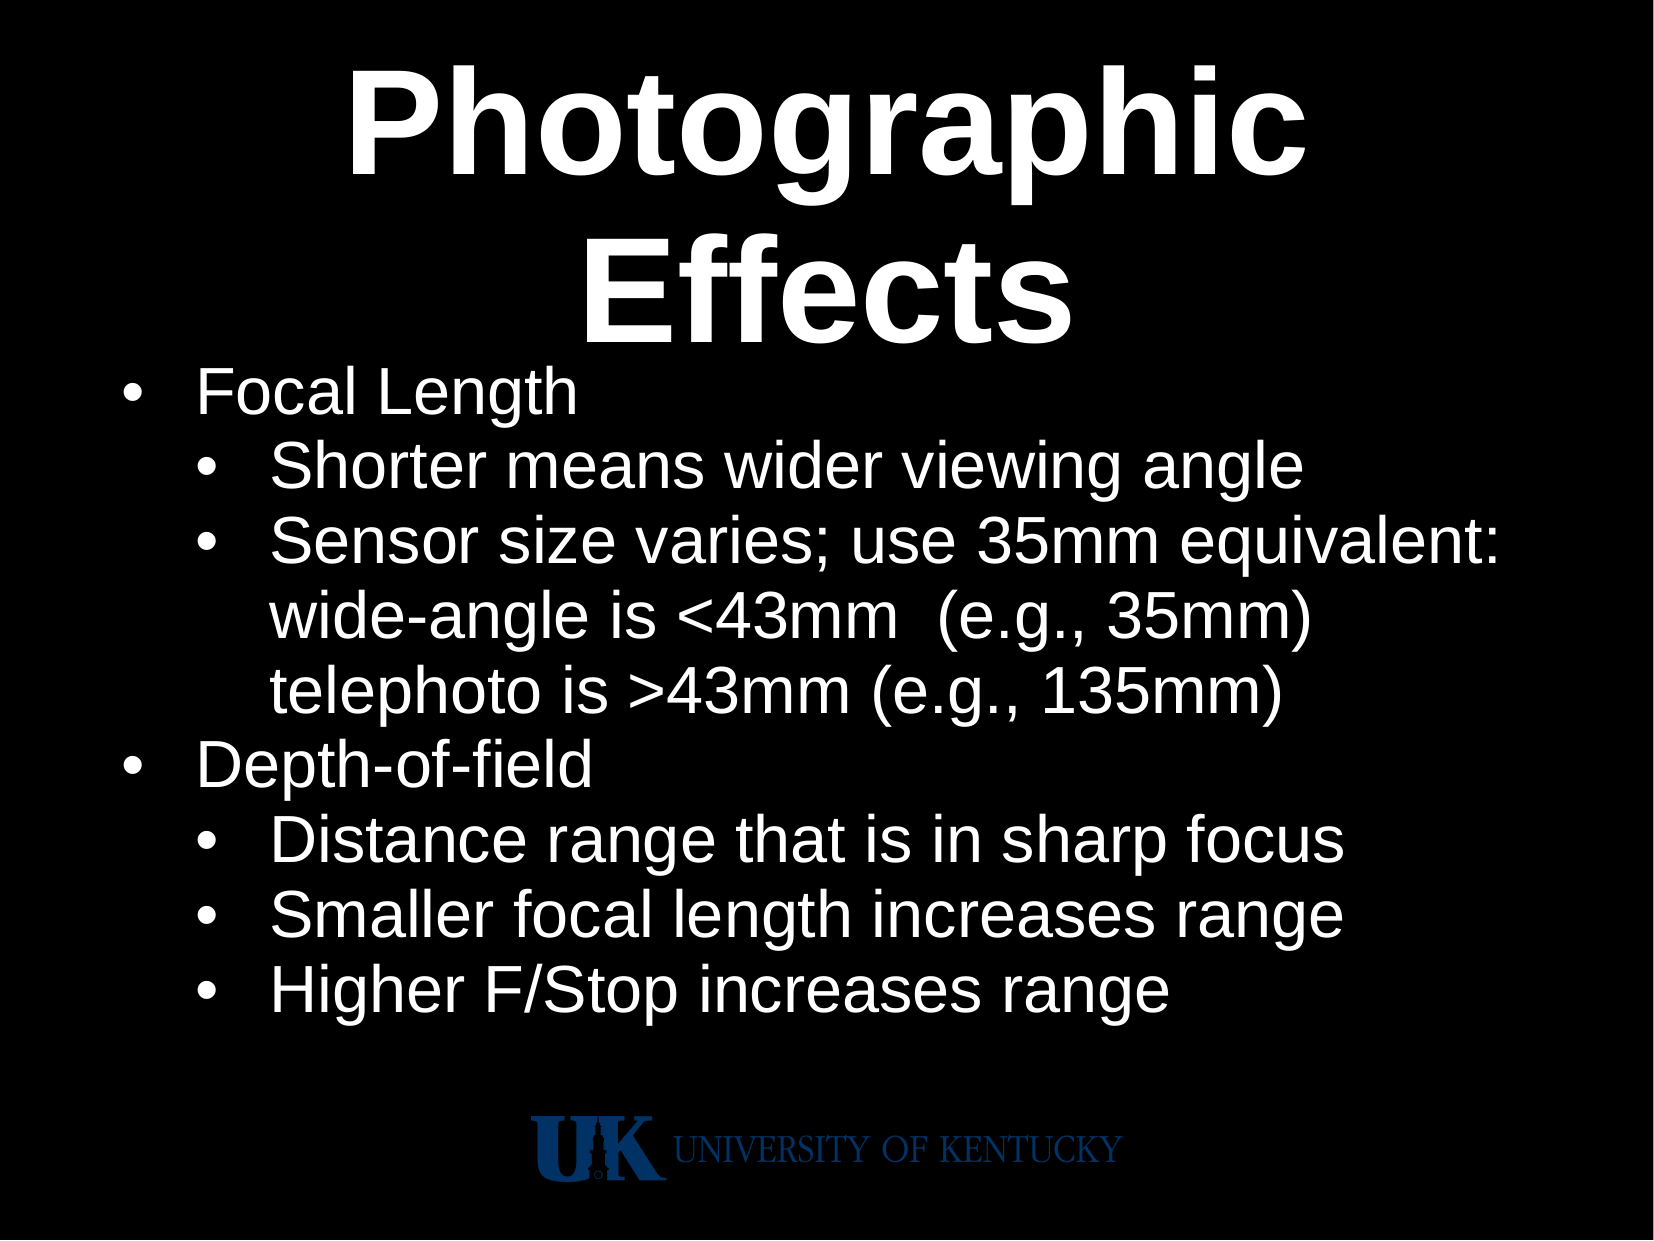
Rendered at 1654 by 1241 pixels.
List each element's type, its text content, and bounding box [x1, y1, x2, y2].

title Photographic Effects [121, 31, 1534, 320]
picture [531, 1116, 1123, 1182]
subtitle • Focal Length • Shorter means wider viewing angle • Sensor size varies; use 35mm equivalent: wide-angle is <43mm (e.g., 35mm) telephoto is >43mm (e.g., 135mm) • Depth-of-field • Distance range that is in sharp focus • Smaller focal length increases range • Higher F/Stop increases range [121, 320, 1534, 1151]
